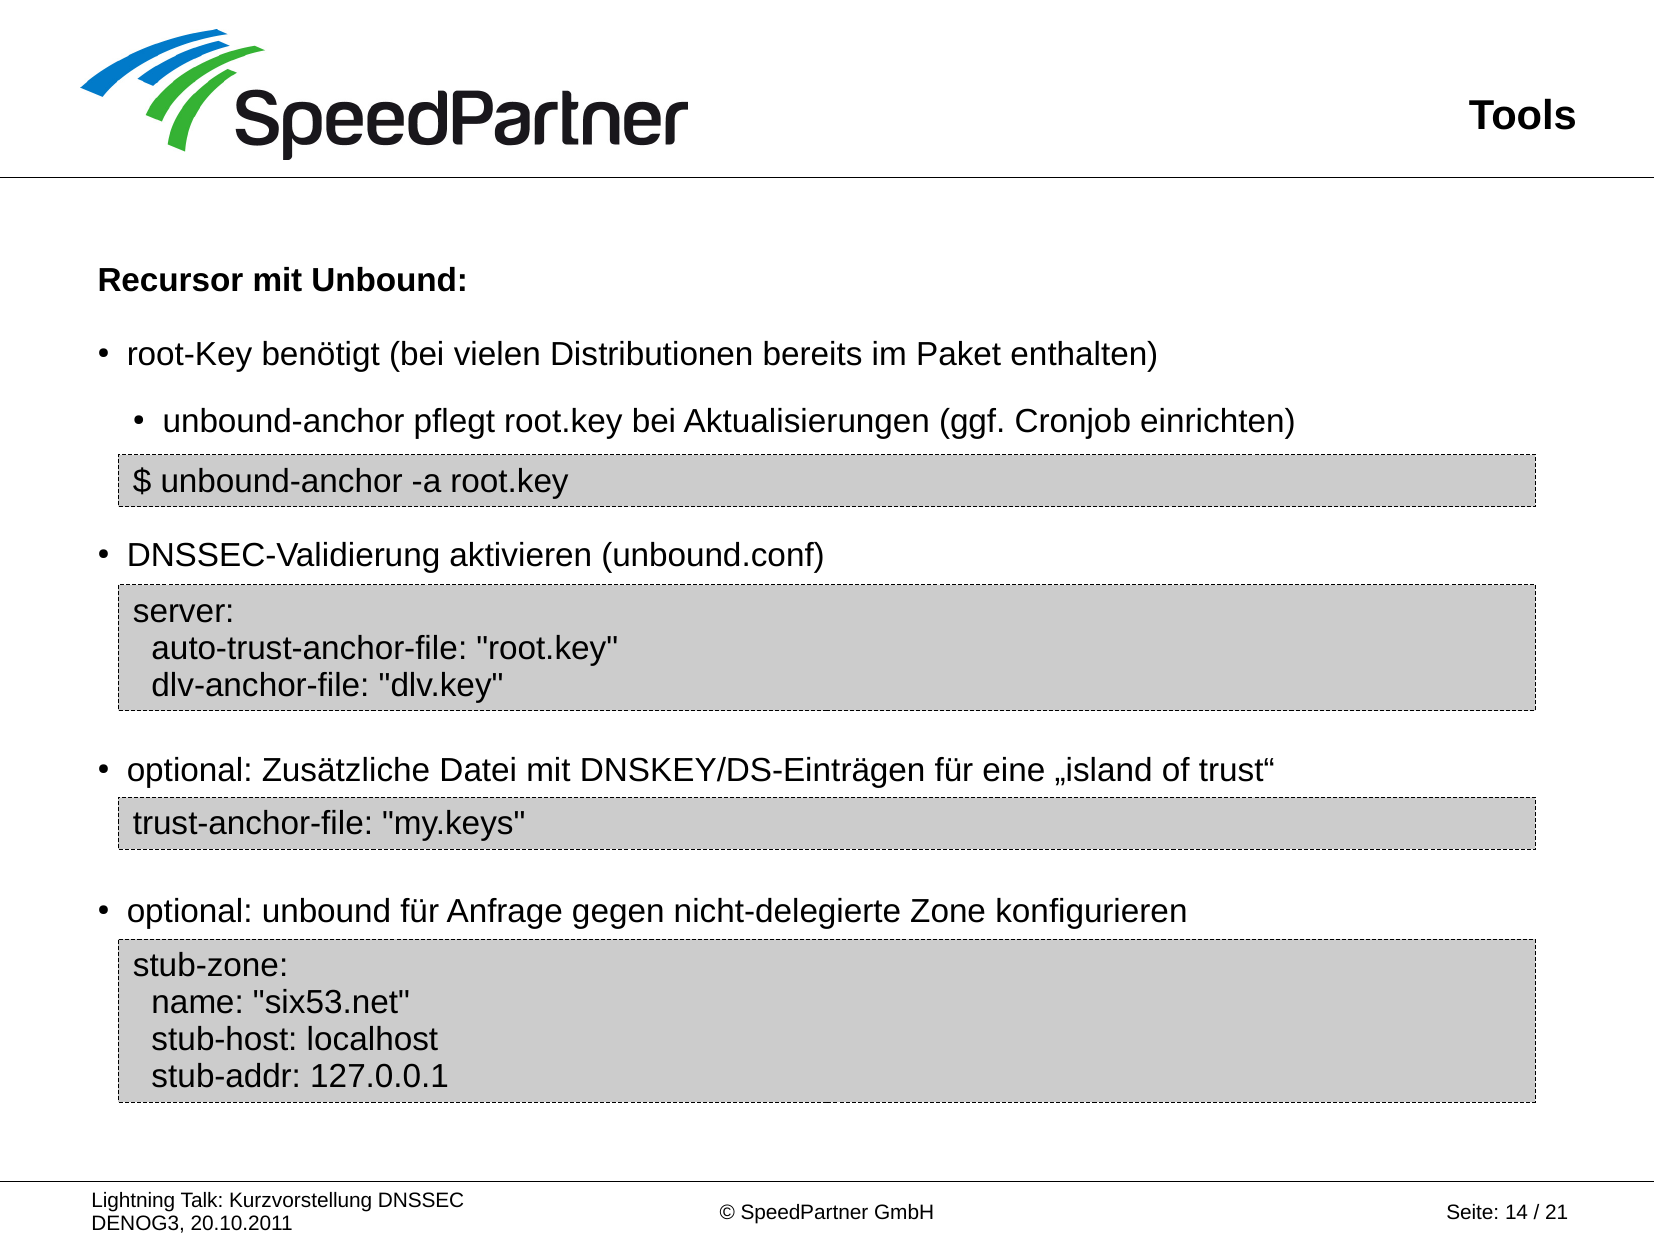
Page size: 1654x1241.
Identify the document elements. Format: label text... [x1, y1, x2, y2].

picture [80, 29, 688, 160]
text_box server: auto-trust-anchor-file: "root.key" dlv-anchor-file: "dlv.key" [118, 584, 1536, 711]
title Tools [590, 70, 1577, 160]
text_box stub-zone: name: "six53.net" stub-host: localhost stub-addr: 127.0.0.1 [118, 939, 1536, 1103]
text_box $ unbound-anchor -a root.key [118, 454, 1536, 507]
text_box Recursor mit Unbound: root-Key benötigt (bei vielen Distributionen bereits im Paket enthalten) unbound-anchor pflegt root.key bei Aktualisierungen (ggf. Cronjob einrichten) DNSSEC-Validierung aktivieren (unbound.conf) optional: Zusätzliche Datei mit DNSKEY/DS-Einträgen für eine „island of trust“ optional: unbound für Anfrage gegen nicht-delegierte Zone konfigurieren [82, 253, 1565, 1151]
text_box trust-anchor-file: "my.keys" [118, 797, 1536, 850]
